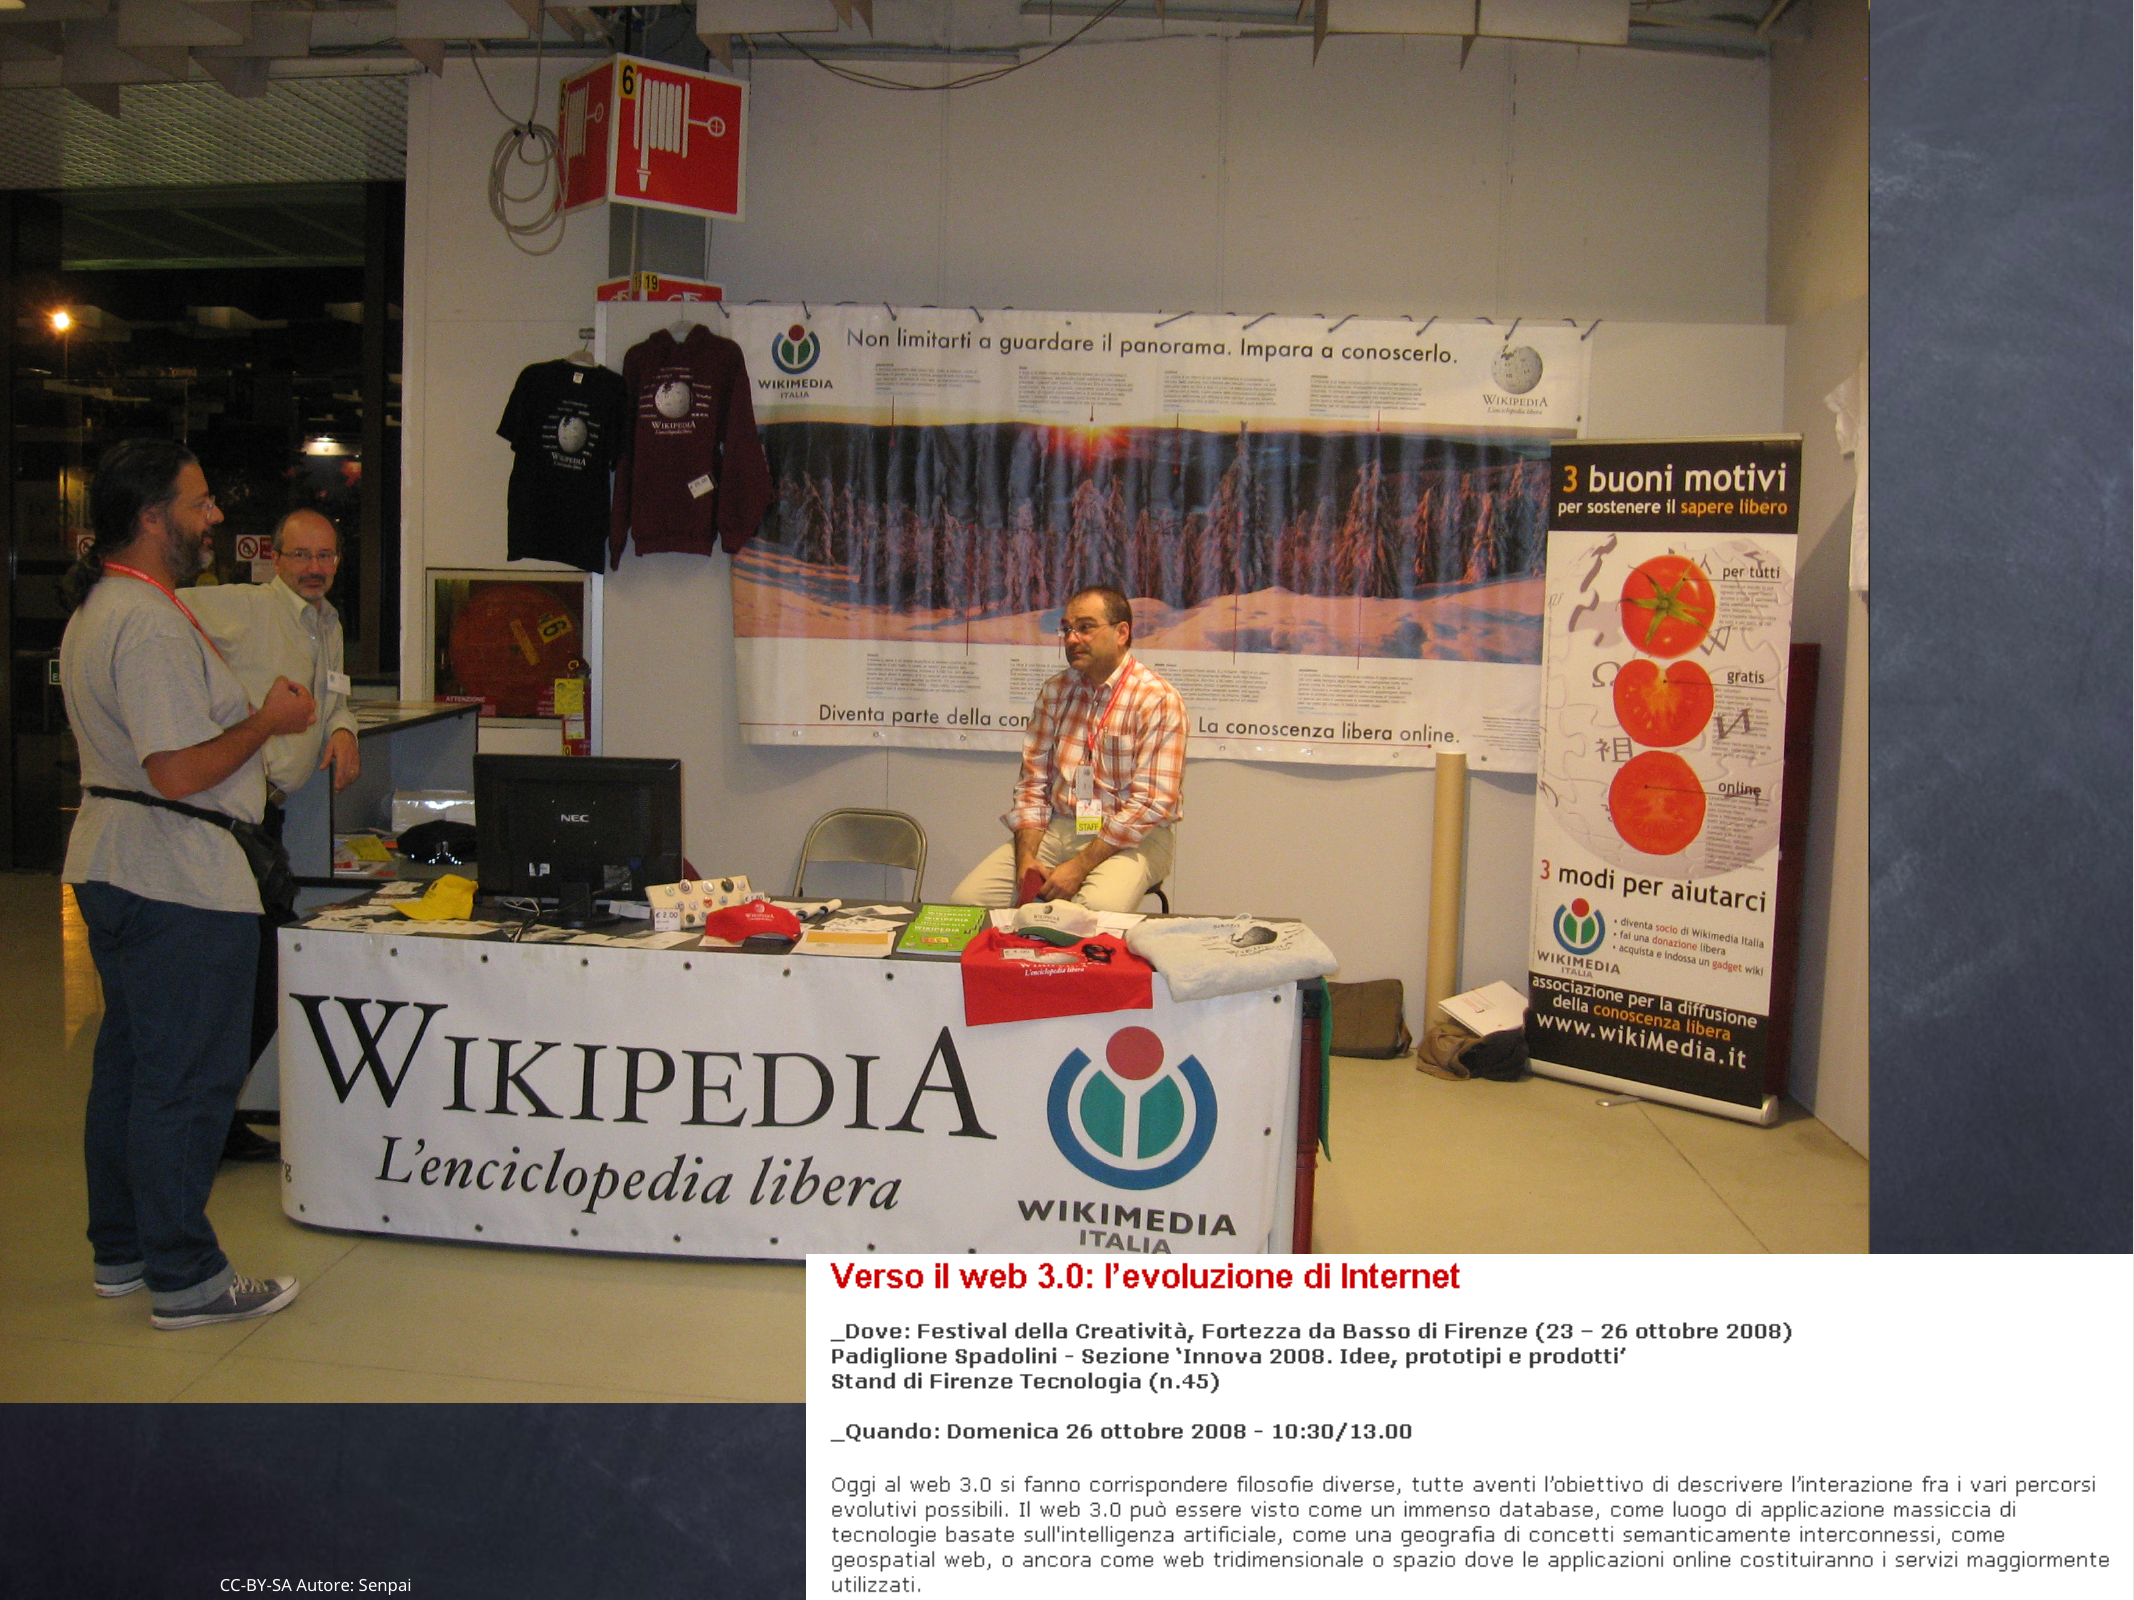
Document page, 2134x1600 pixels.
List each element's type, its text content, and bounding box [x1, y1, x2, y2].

picture [0, 0, 2134, 1600]
text_box CC-BY-SA Autore: Senpai [155, 1566, 477, 1600]
